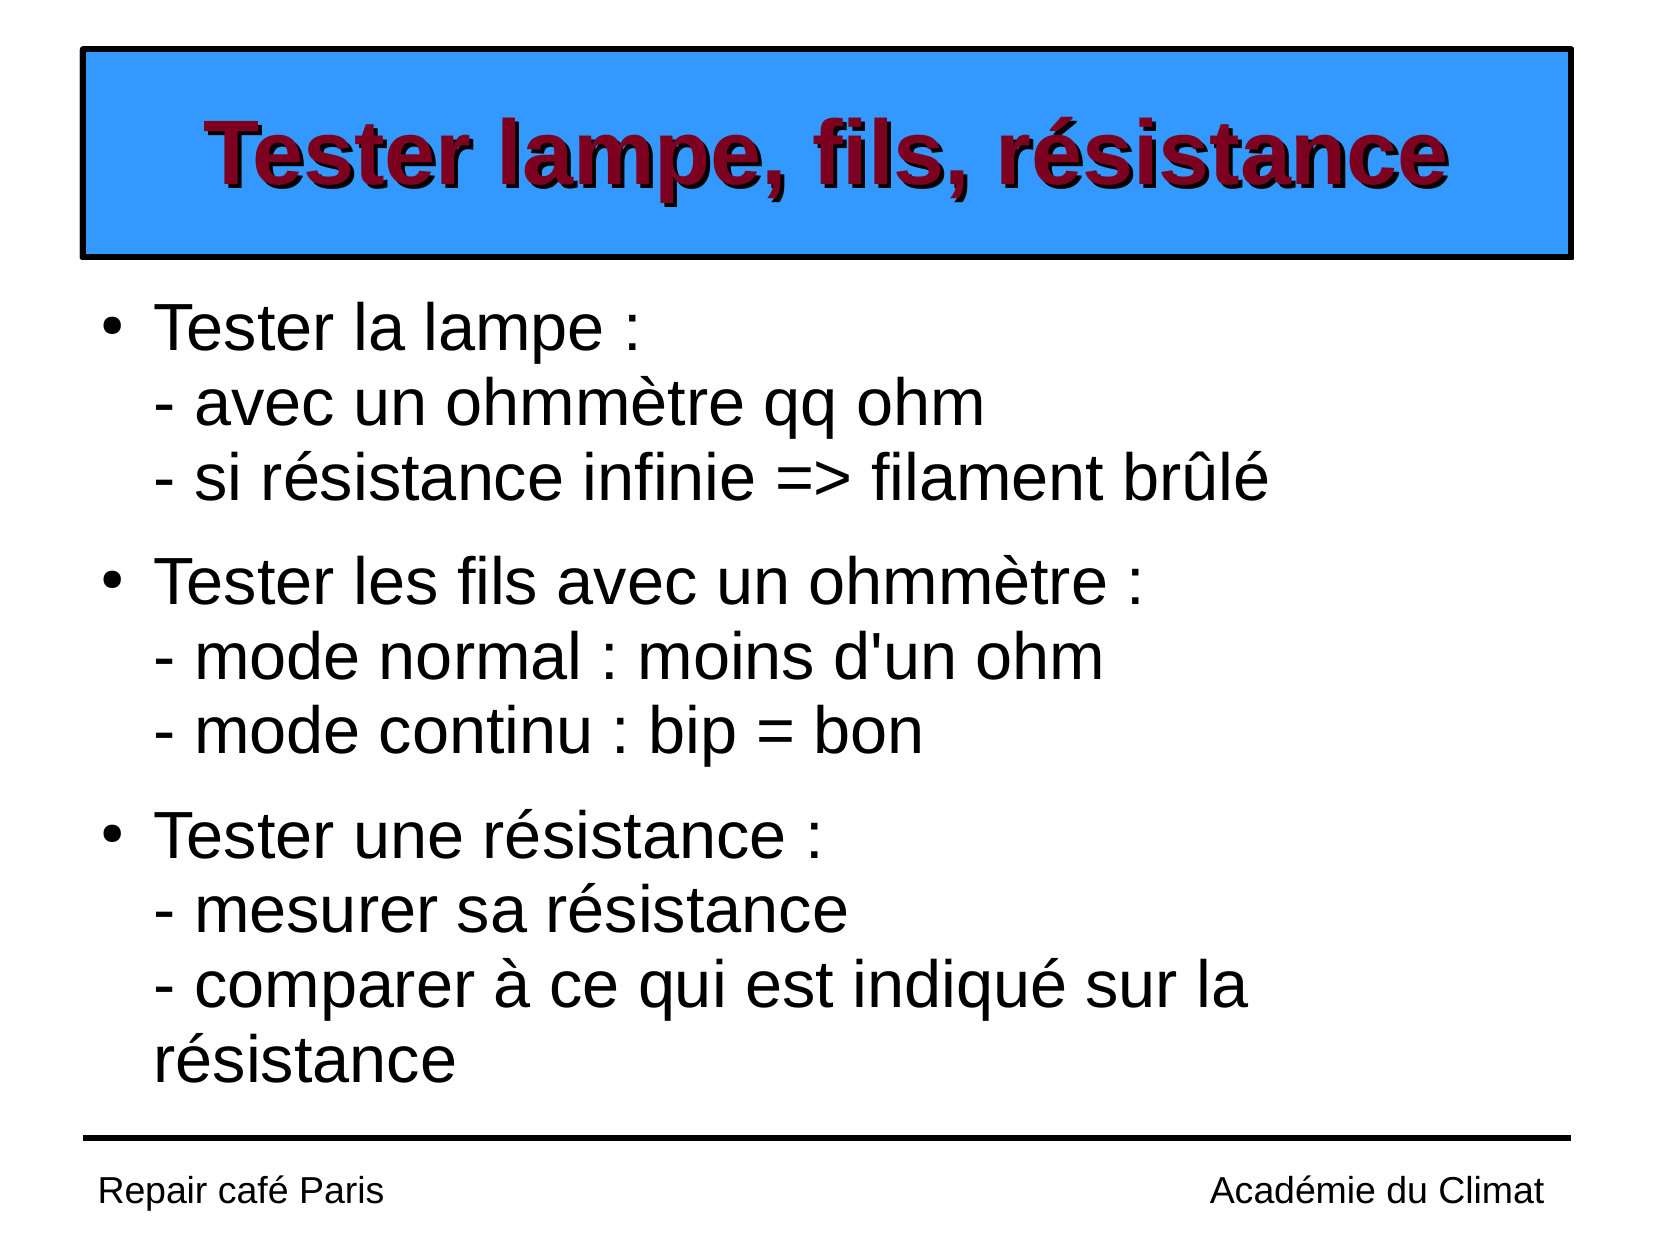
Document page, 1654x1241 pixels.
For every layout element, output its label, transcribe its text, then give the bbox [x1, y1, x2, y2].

list Tester la lampe : - avec un ohmmètre qq ohm - si résistance infinie => filament brûlé Tester les fils avec un ohmmètre : - mode normal : moins d'un ohm - mode continu : bip = bon Tester une résistance : - mesurer sa résistance - comparer à ce qui est indiqué sur la résistance [82, 290, 1571, 1127]
text_box Repair café Paris Académie du Climat [82, 1161, 1571, 1219]
title Tester lampe, fils, résistance [82, 49, 1571, 257]
